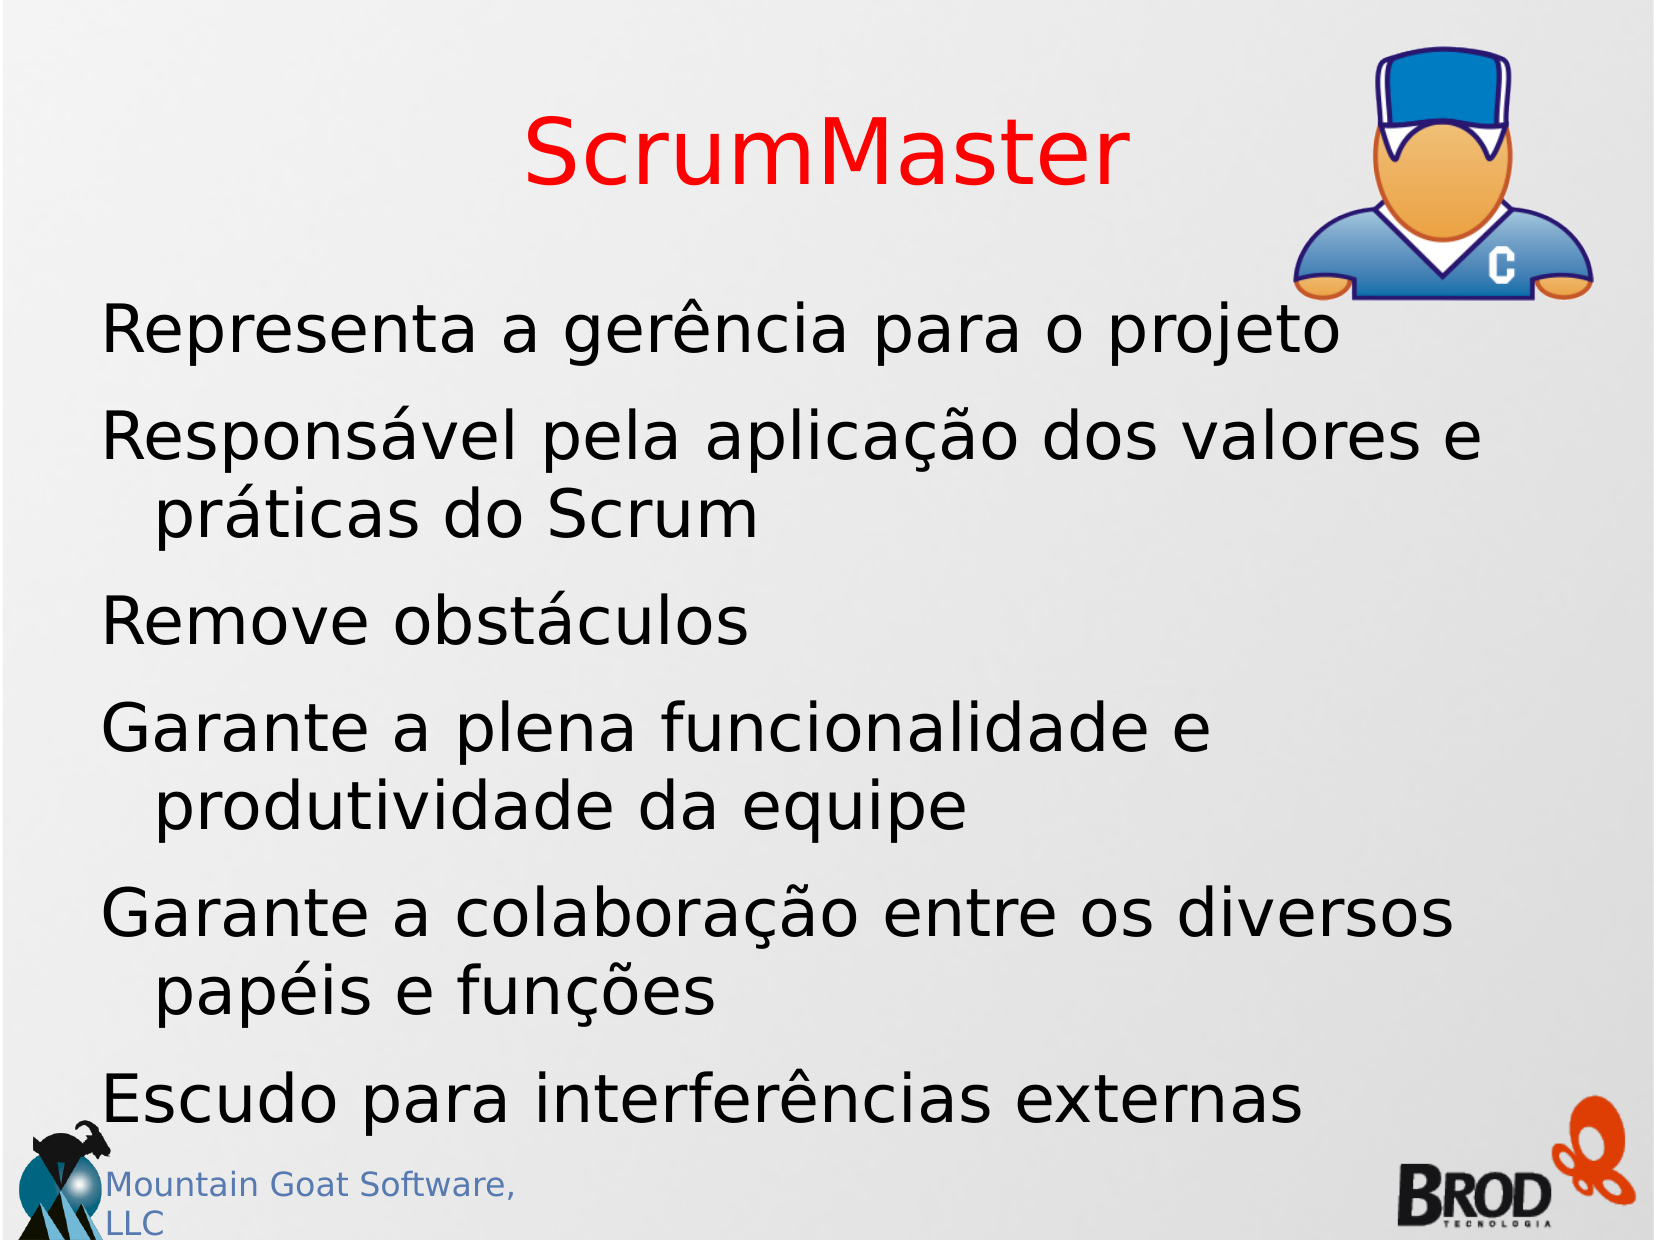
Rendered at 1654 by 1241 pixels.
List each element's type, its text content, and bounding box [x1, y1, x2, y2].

title ScrumMaster [82, 56, 1293, 250]
picture [2, 0, 1654, 1241]
list Representa a gerência para o projeto Responsável pela aplicação dos valores e práticas do Scrum Remove obstáculos Garante a plena funcionalidade e produtividade da equipe Garante a colaboração entre os diversos papéis e funções Escudo para interferências externas [82, 290, 1571, 1138]
